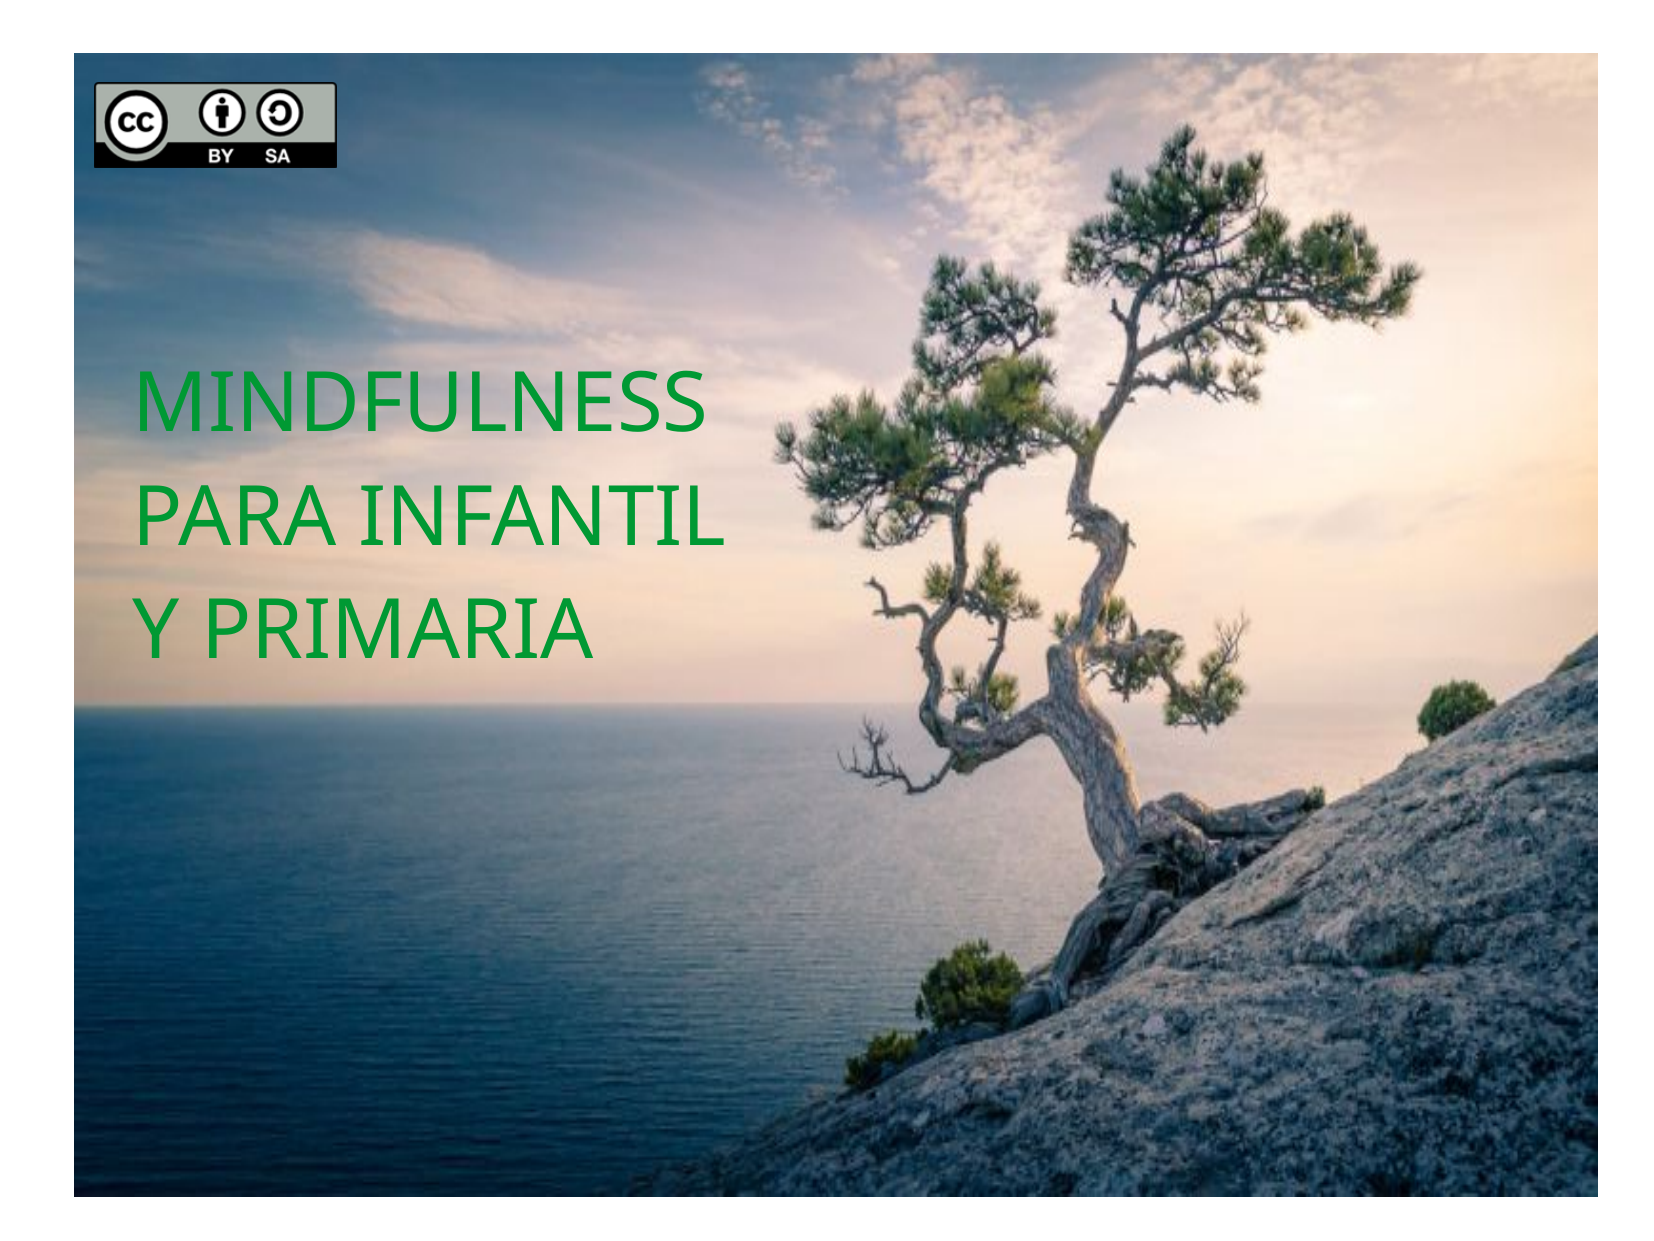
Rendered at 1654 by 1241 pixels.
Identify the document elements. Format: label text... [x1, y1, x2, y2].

picture [74, 53, 1598, 1197]
text_box MINDFULNESS PARA INFANTIL Y PRIMARIA [118, 335, 804, 886]
